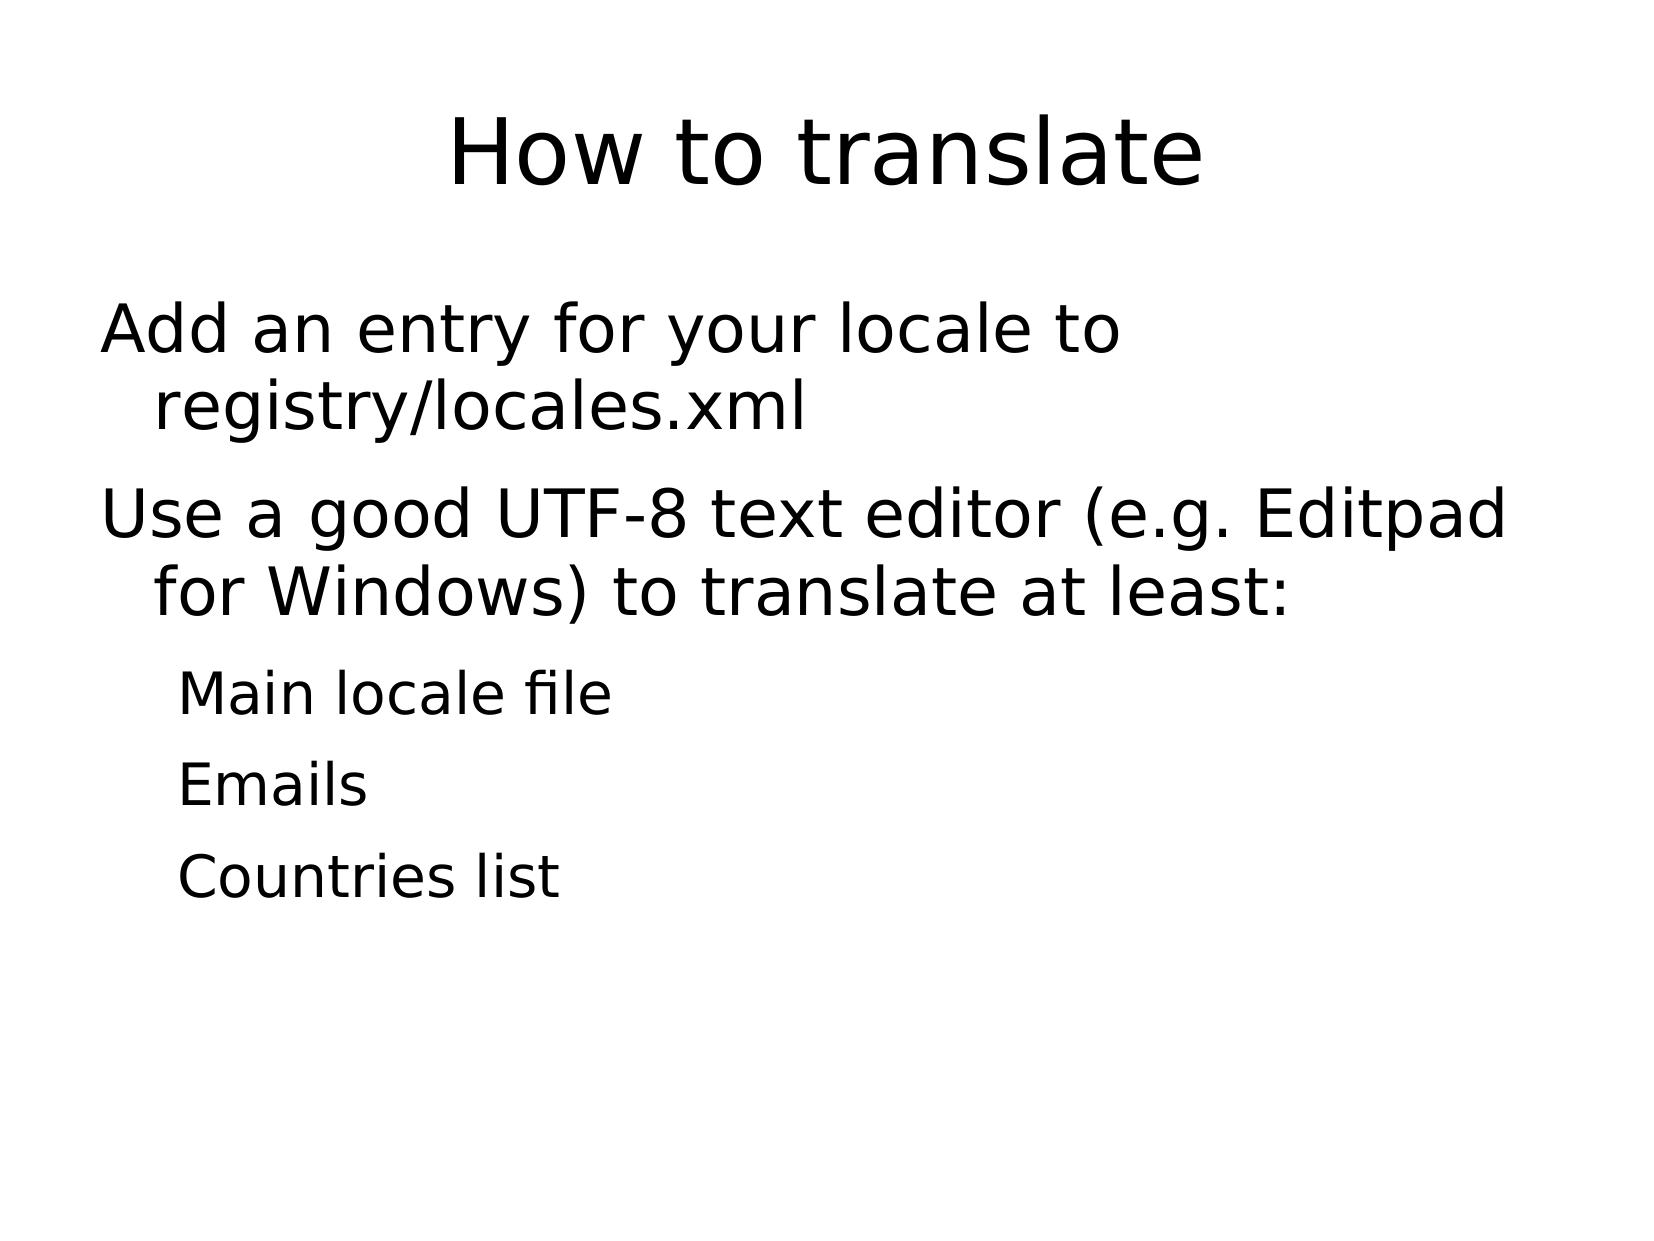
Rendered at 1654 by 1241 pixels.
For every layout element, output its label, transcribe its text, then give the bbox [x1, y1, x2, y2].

list Add an entry for your locale to registry/locales.xml Use a good UTF-8 text editor (e.g. Editpad for Windows) to translate at least: Main locale file Emails Countries list [82, 290, 1571, 1094]
title How to translate [82, 56, 1571, 250]
